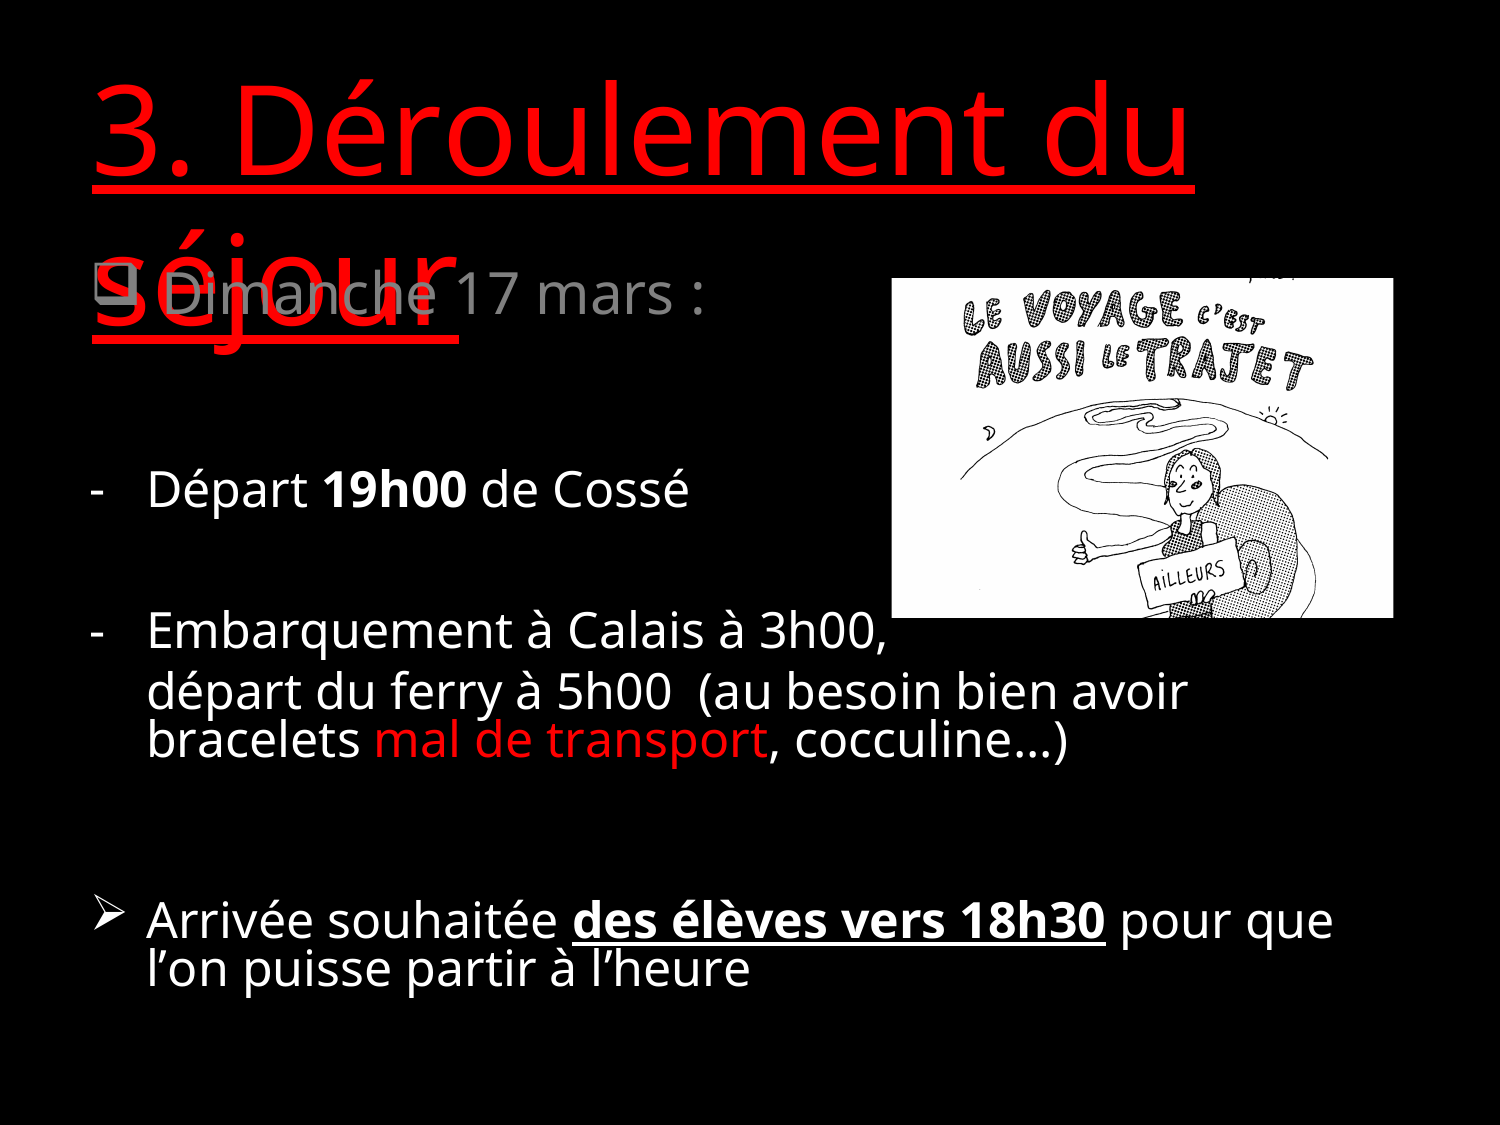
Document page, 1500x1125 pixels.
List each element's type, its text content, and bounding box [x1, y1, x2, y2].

title 3. Déroulement du séjour [76, 42, 1427, 231]
list Dimanche 17 mars : Départ 19h00 de Cossé Embarquement à Calais à 3h00, départ du ferry à 5h00 (au besoin bien avoir bracelets mal de transport, cocculine...) Arrivée souhaitée des élèves vers 18h30 pour que l’on puisse partir à l’heure [75, 262, 1426, 1005]
picture [891, 278, 1394, 618]
